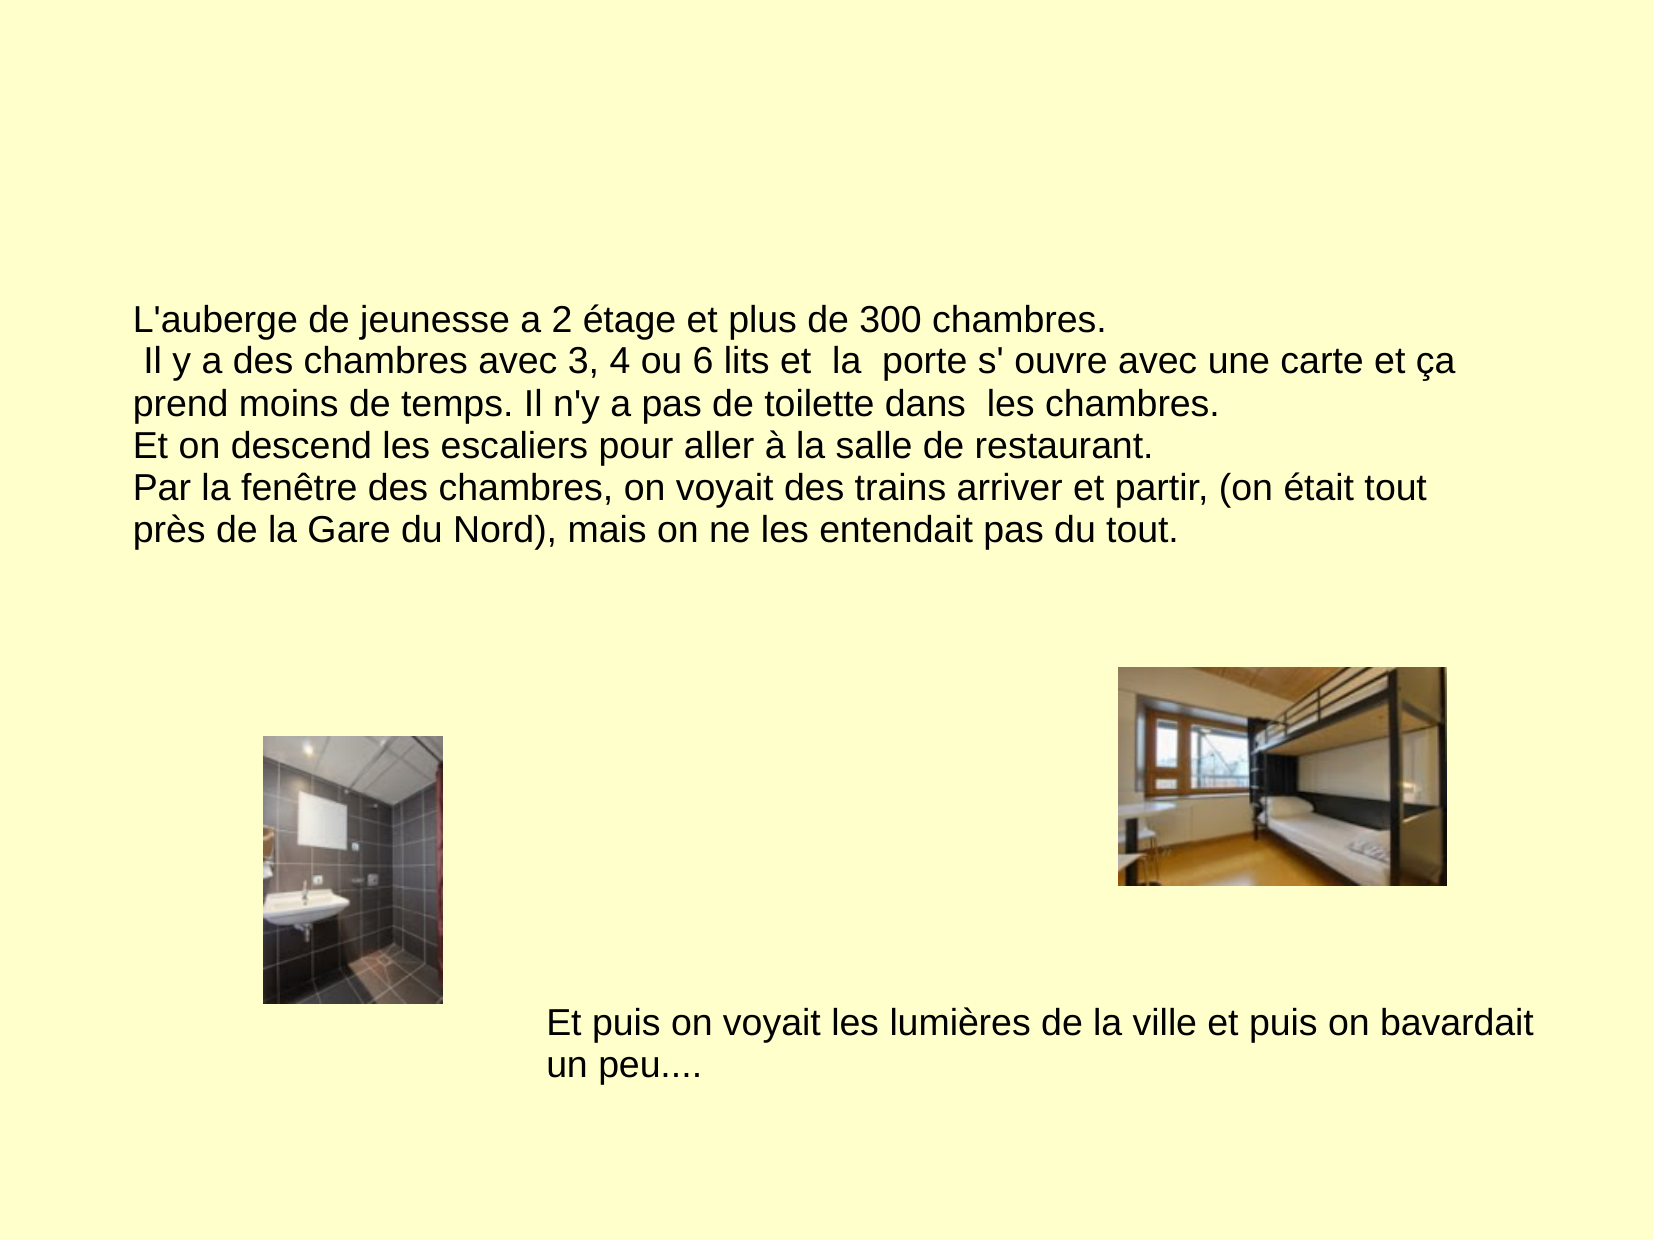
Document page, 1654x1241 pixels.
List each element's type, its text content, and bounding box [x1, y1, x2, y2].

picture [263, 736, 443, 1004]
text_box L'auberge de jeunesse a 2 étage et plus de 300 chambres. Il y a des chambres avec 3, 4 ou 6 lits et la porte s' ouvre avec une carte et ça prend moins de temps. Il n'y a pas de toilette dans les chambres. Et on descend les escaliers pour aller à la salle de restaurant. Par la fenêtre des chambres, on voyait des trains arriver et partir, (on était tout près de la Gare du Nord), mais on ne les entendait pas du tout. [118, 206, 1506, 642]
picture [1118, 667, 1447, 886]
text_box Et puis on voyait les lumières de la ville et puis on bavardait un peu.... [531, 993, 1595, 1093]
